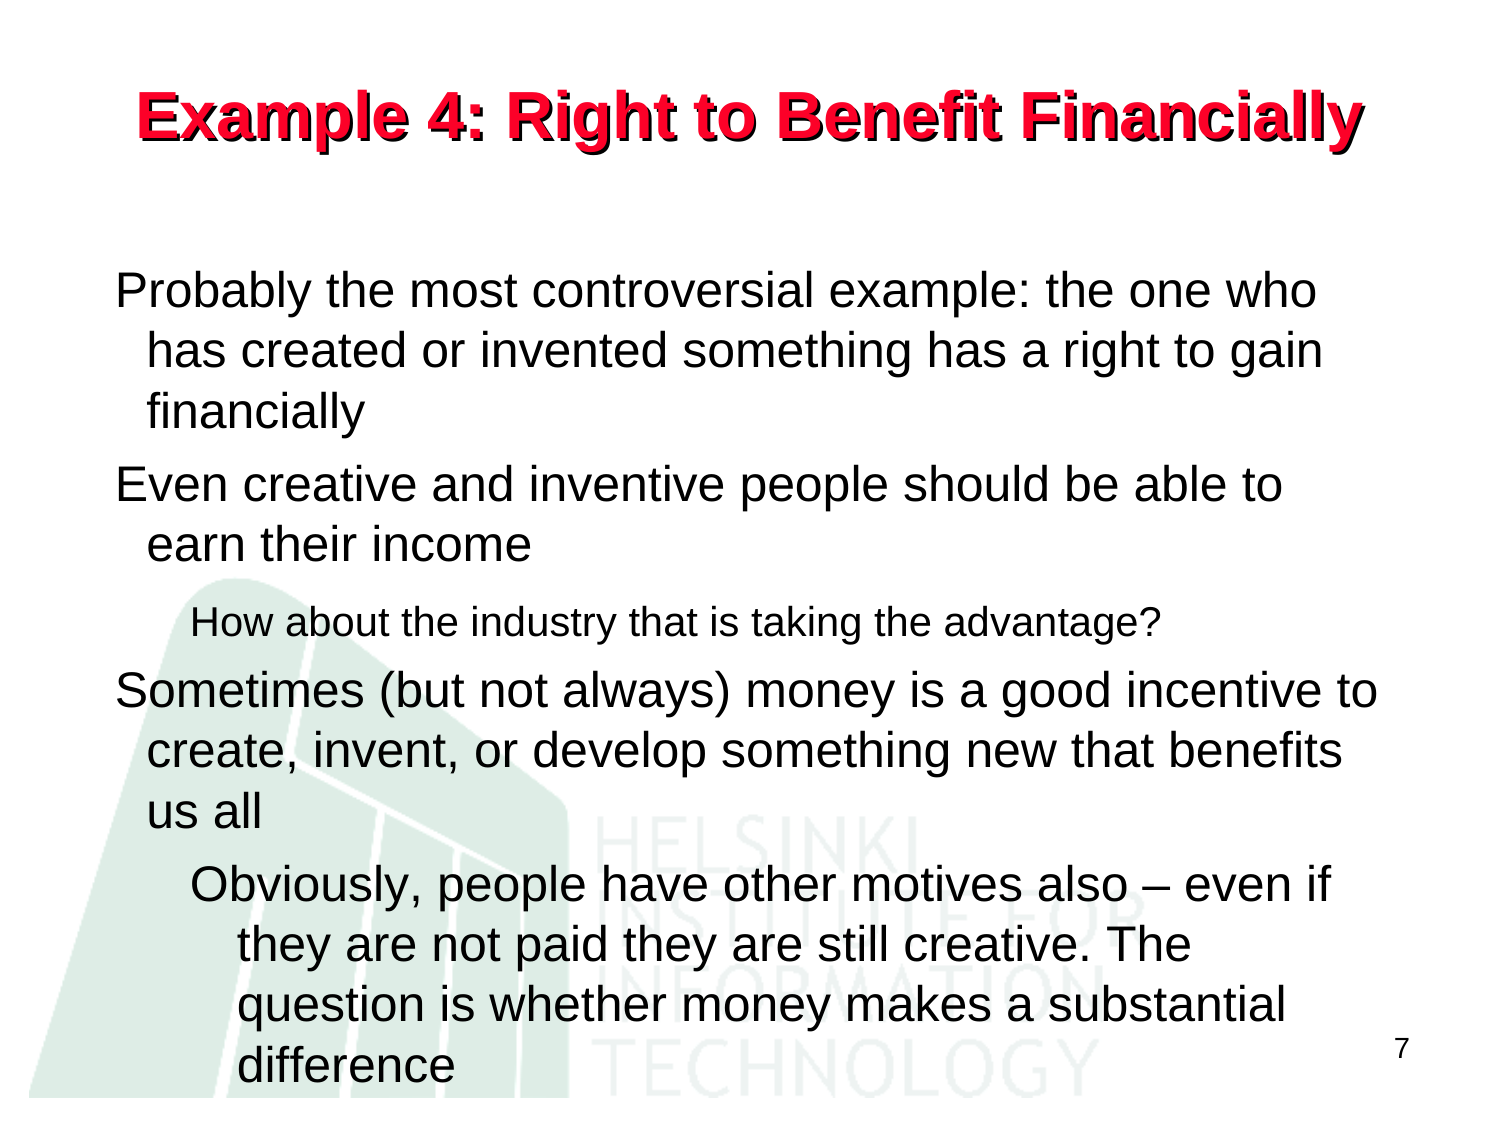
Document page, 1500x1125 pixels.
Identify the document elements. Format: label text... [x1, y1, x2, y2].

list Probably the most controversial example: the one who has created or invented something has a right to gain financially Even creative and inventive people should be able to earn their income How about the industry that is taking the advantage? Sometimes (but not always) money is a good incentive to create, invent, or develop something new that benefits us all Obviously, people have other motives also – even if they are not paid they are still creative. The question is whether money makes a substantial difference [99, 249, 1401, 1051]
title Example 4: Right to Benefit Financially [99, 61, 1401, 175]
